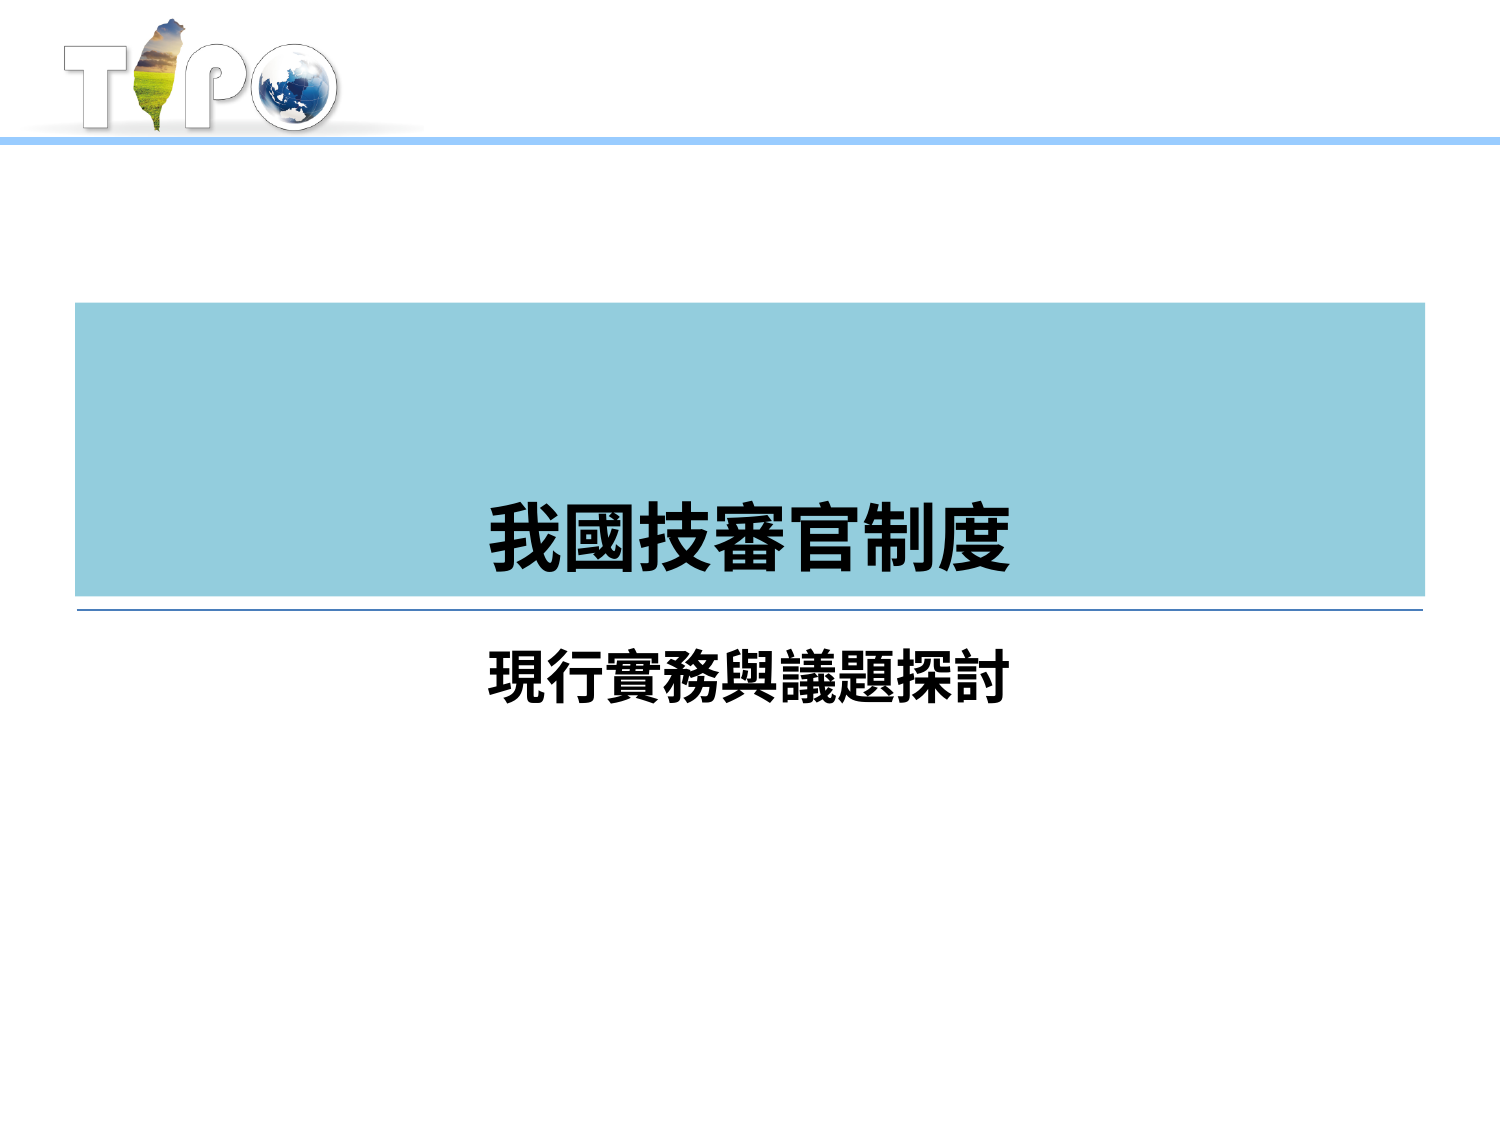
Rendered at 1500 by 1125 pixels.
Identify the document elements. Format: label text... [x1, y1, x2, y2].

text_box 現行實務與議題探討 [76, 632, 1424, 789]
title 我國技審官制度 [75, 302, 1426, 597]
